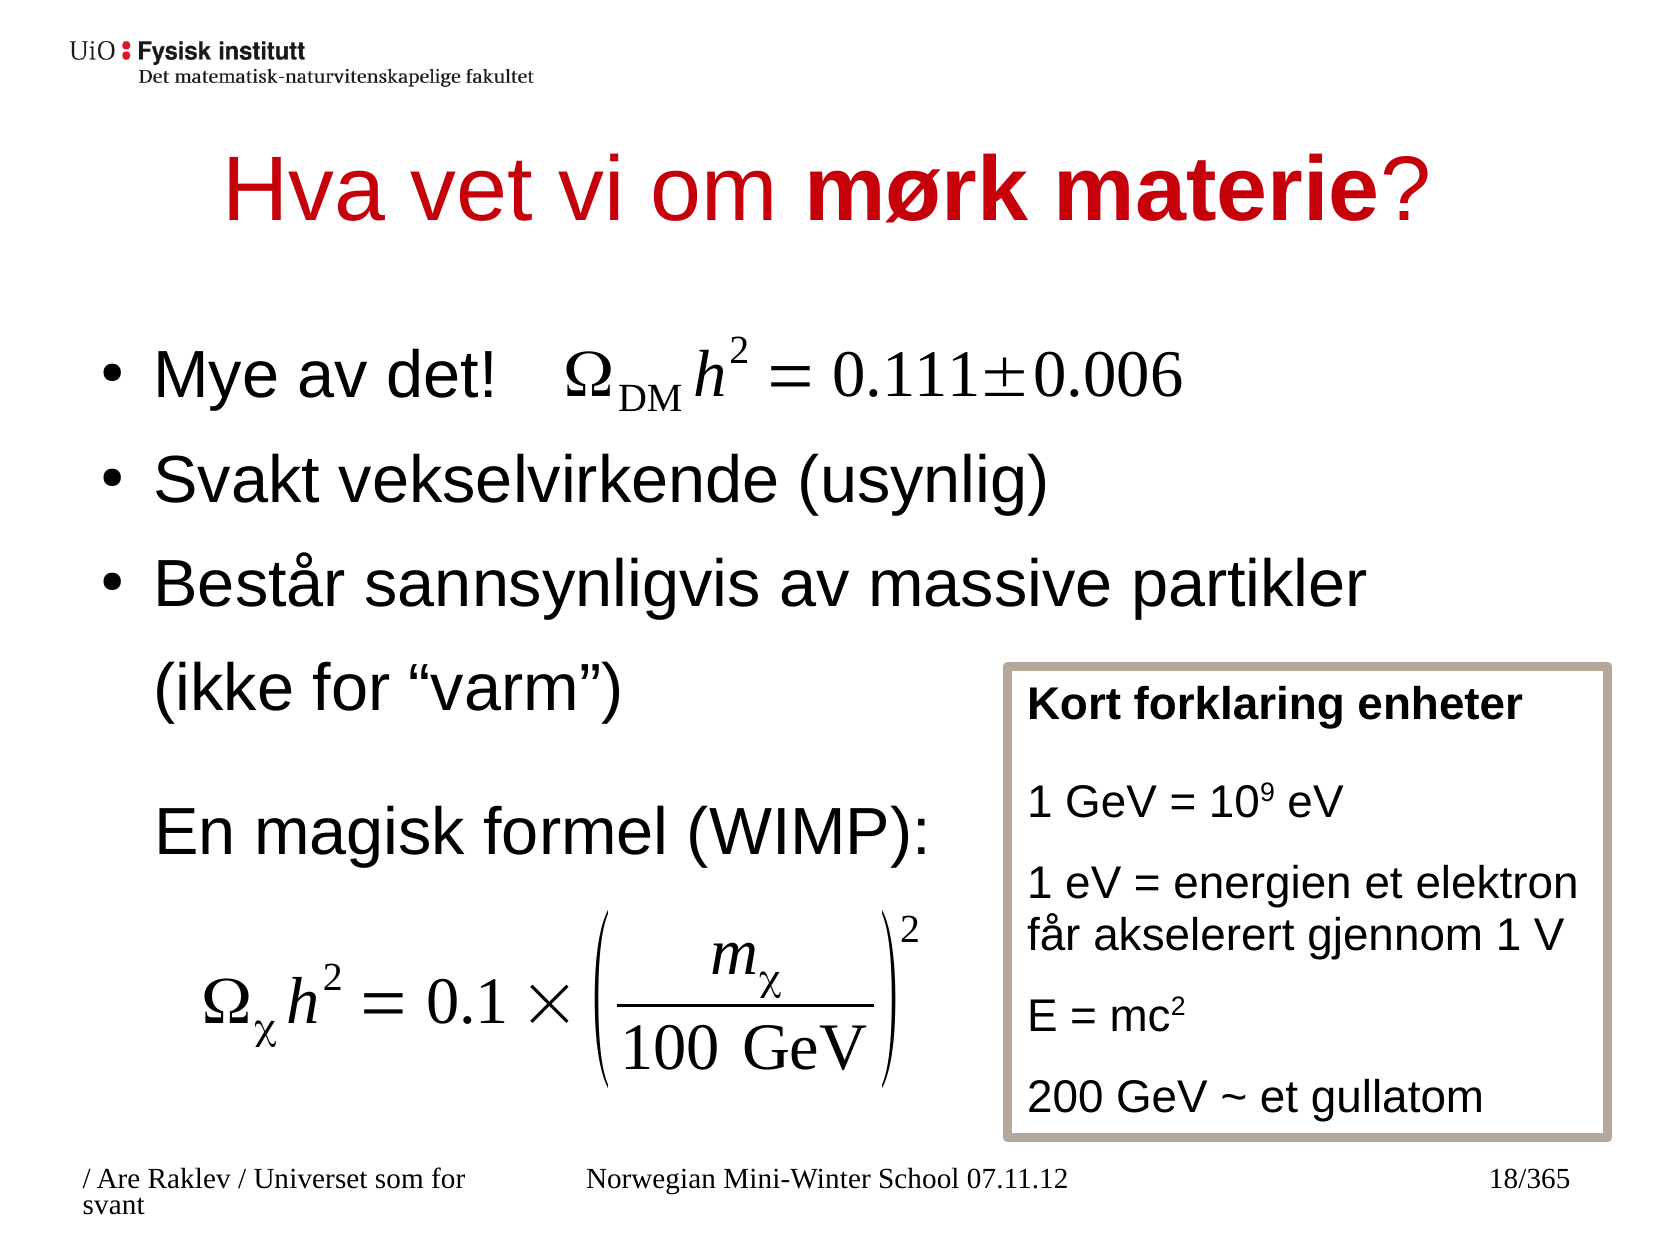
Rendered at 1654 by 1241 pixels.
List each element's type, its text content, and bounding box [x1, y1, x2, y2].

title Hva vet vi om mørk materie? [82, 84, 1571, 292]
text_box En magisk formel (WIMP): [139, 786, 1003, 876]
chart [556, 327, 1190, 421]
text_box Kort forklaring enheter 1 GeV = 109 eV 1 eV = energien et elektron får akselerert gjennom 1 V E = mc2 200 GeV ~ et gullatom [1007, 666, 1608, 1138]
picture [68, 37, 537, 89]
chart [194, 905, 927, 1093]
list Mye av det! Svakt vekselvirkende (usynlig) Består sannsynligvis av massive partikler (ikke for “varm”) [82, 337, 1538, 1142]
